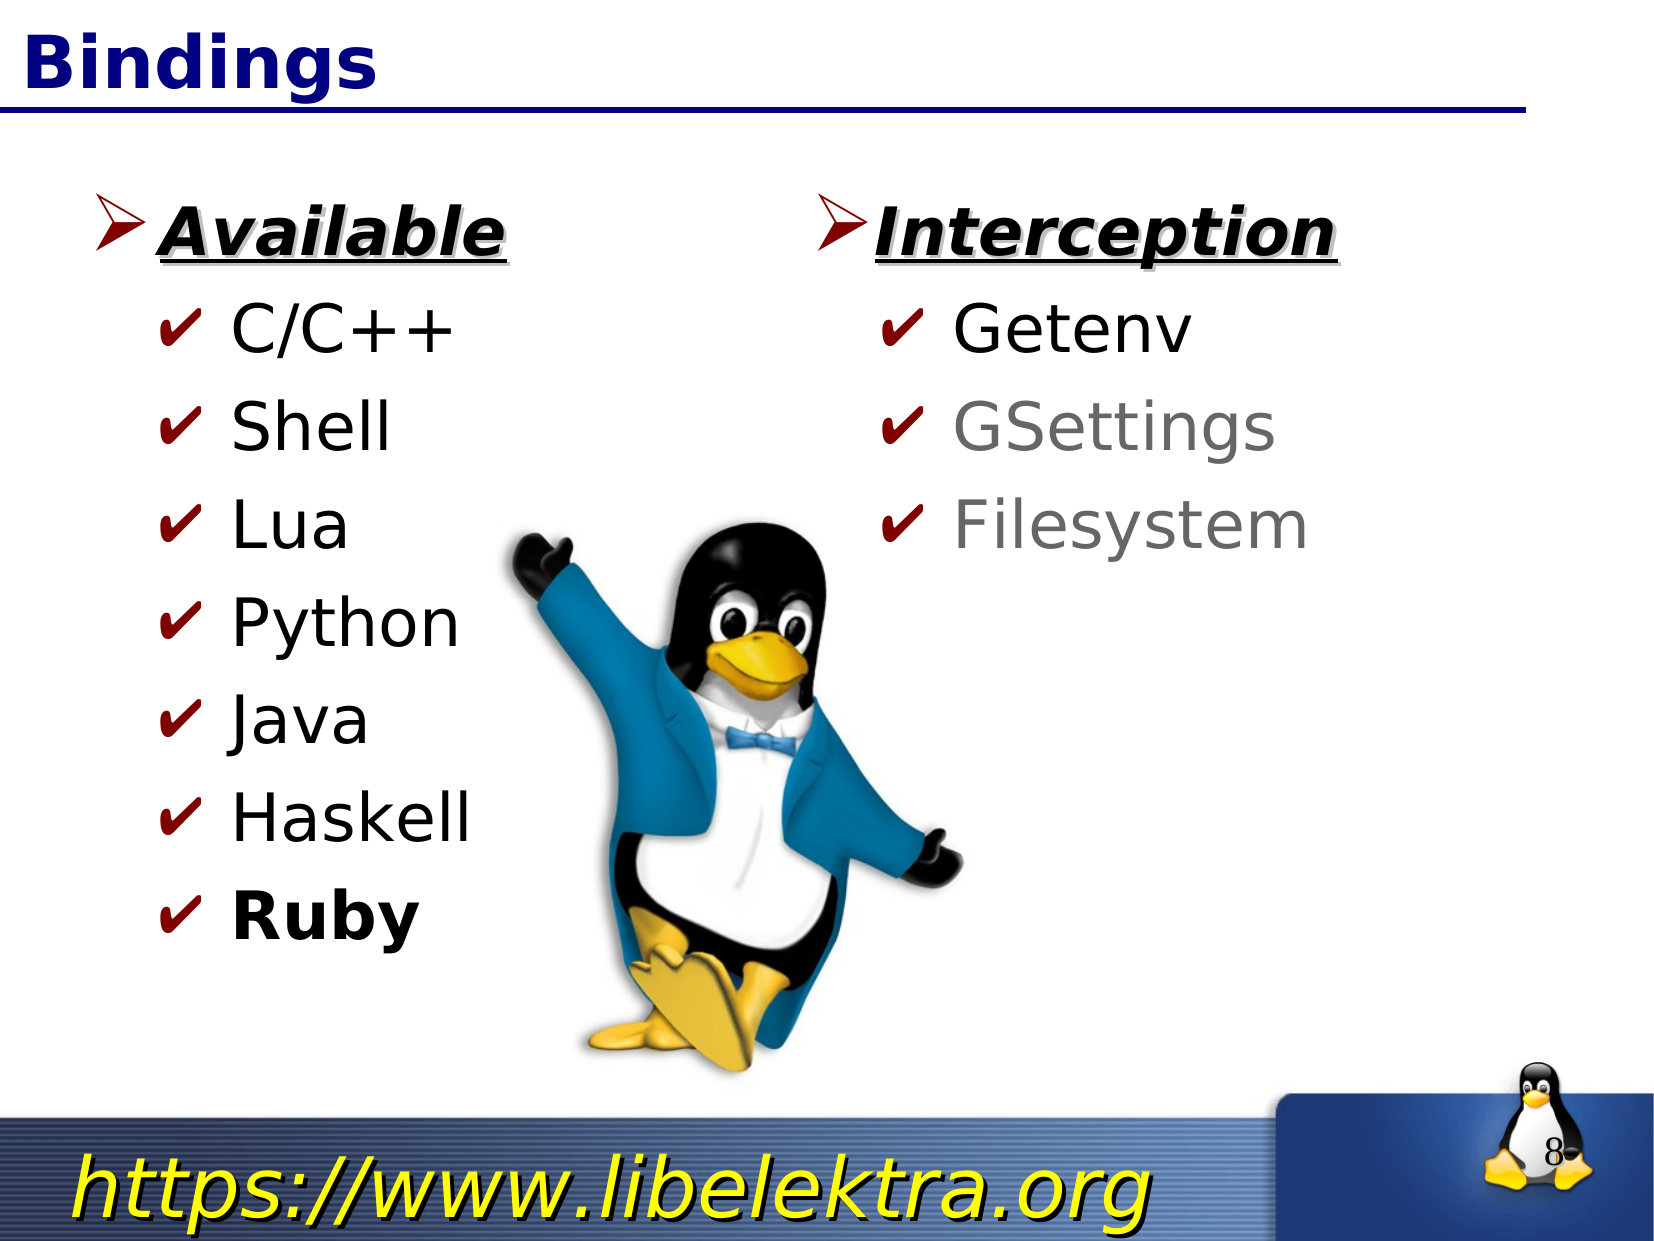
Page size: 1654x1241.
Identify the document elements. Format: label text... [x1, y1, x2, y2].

text_box Bindings [21, 14, 1611, 111]
picture [780, 492, 839, 993]
text_box <Foliennummer> [1248, 1122, 1566, 1178]
list Interception Getenv GSettings Filesystem [796, 180, 1625, 762]
picture [0, 762, 1654, 1241]
list Available C/C++ Shell Lua Python Java Haskell Ruby [74, 180, 780, 1055]
